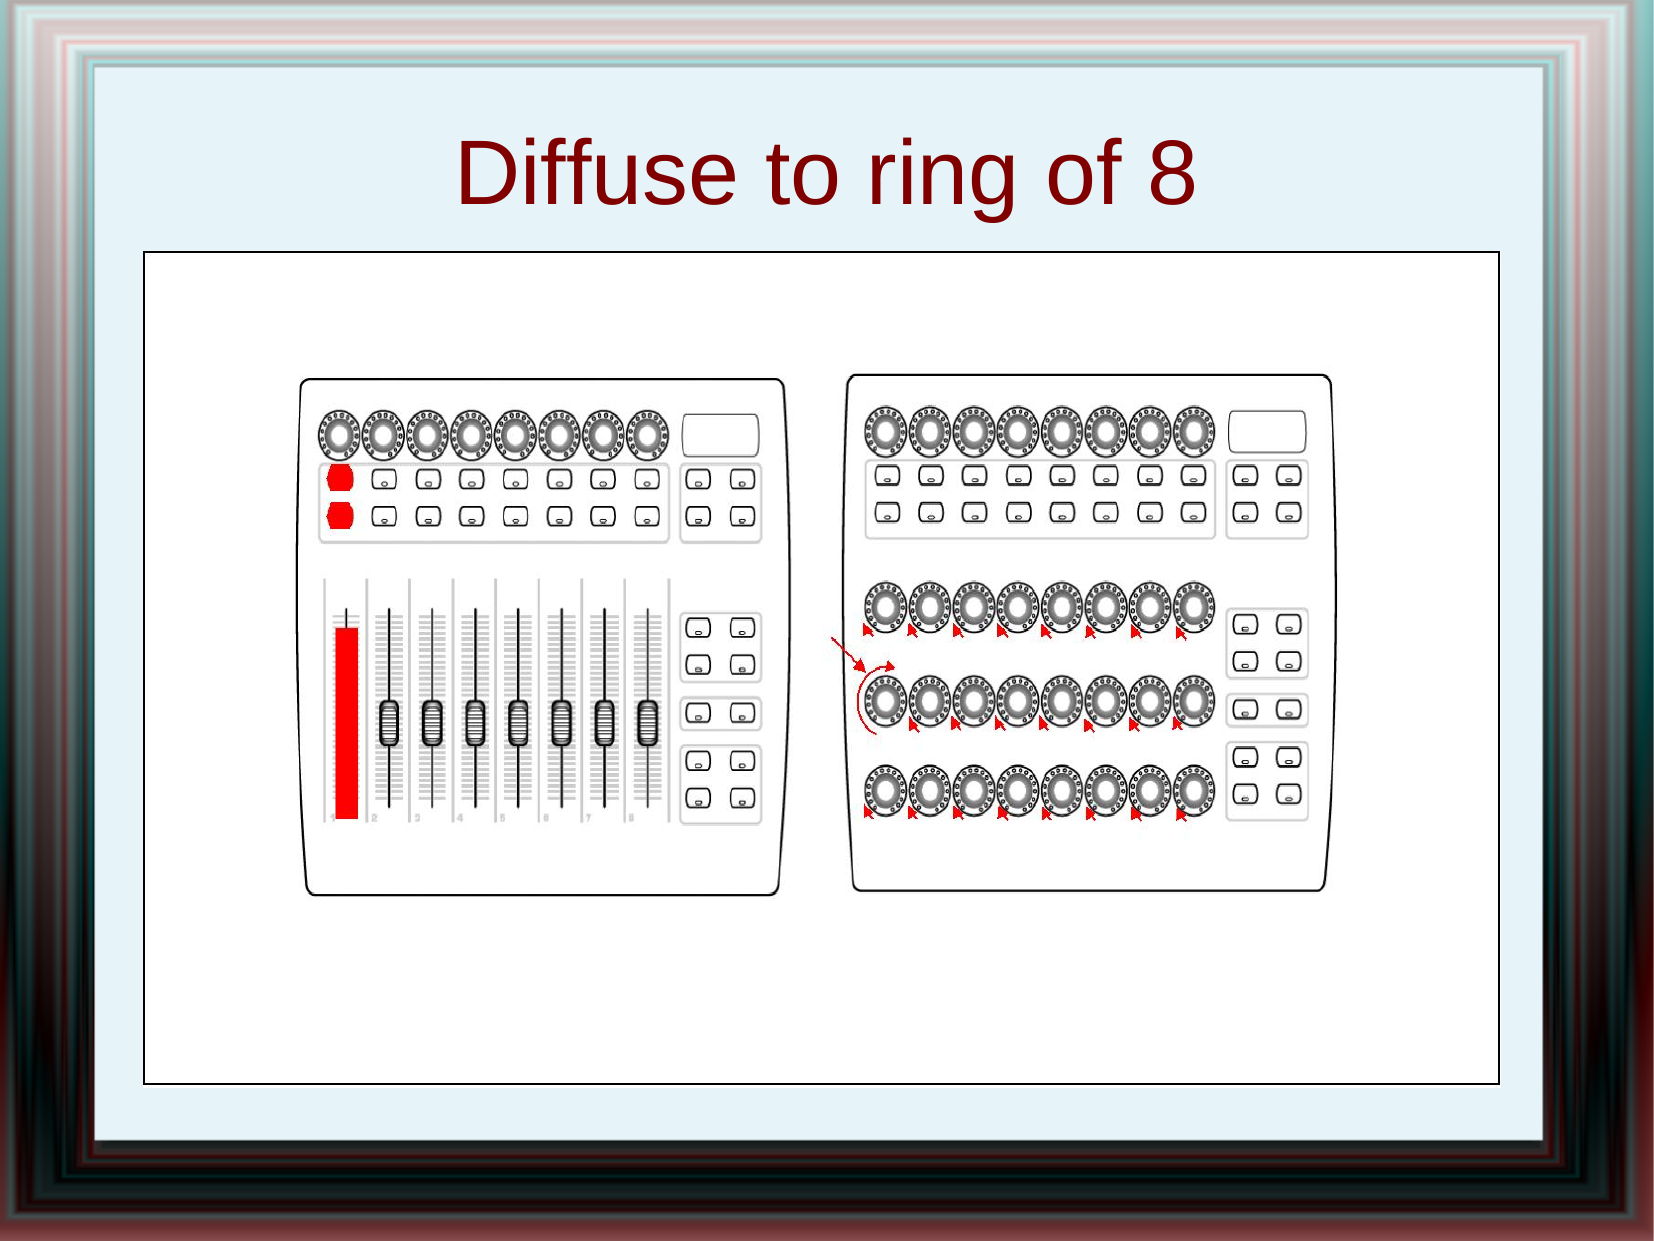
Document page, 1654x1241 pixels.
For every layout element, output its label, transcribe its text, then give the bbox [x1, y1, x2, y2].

picture [0, 0, 1654, 1241]
title Diffuse to ring of 8 [118, 95, 1536, 250]
